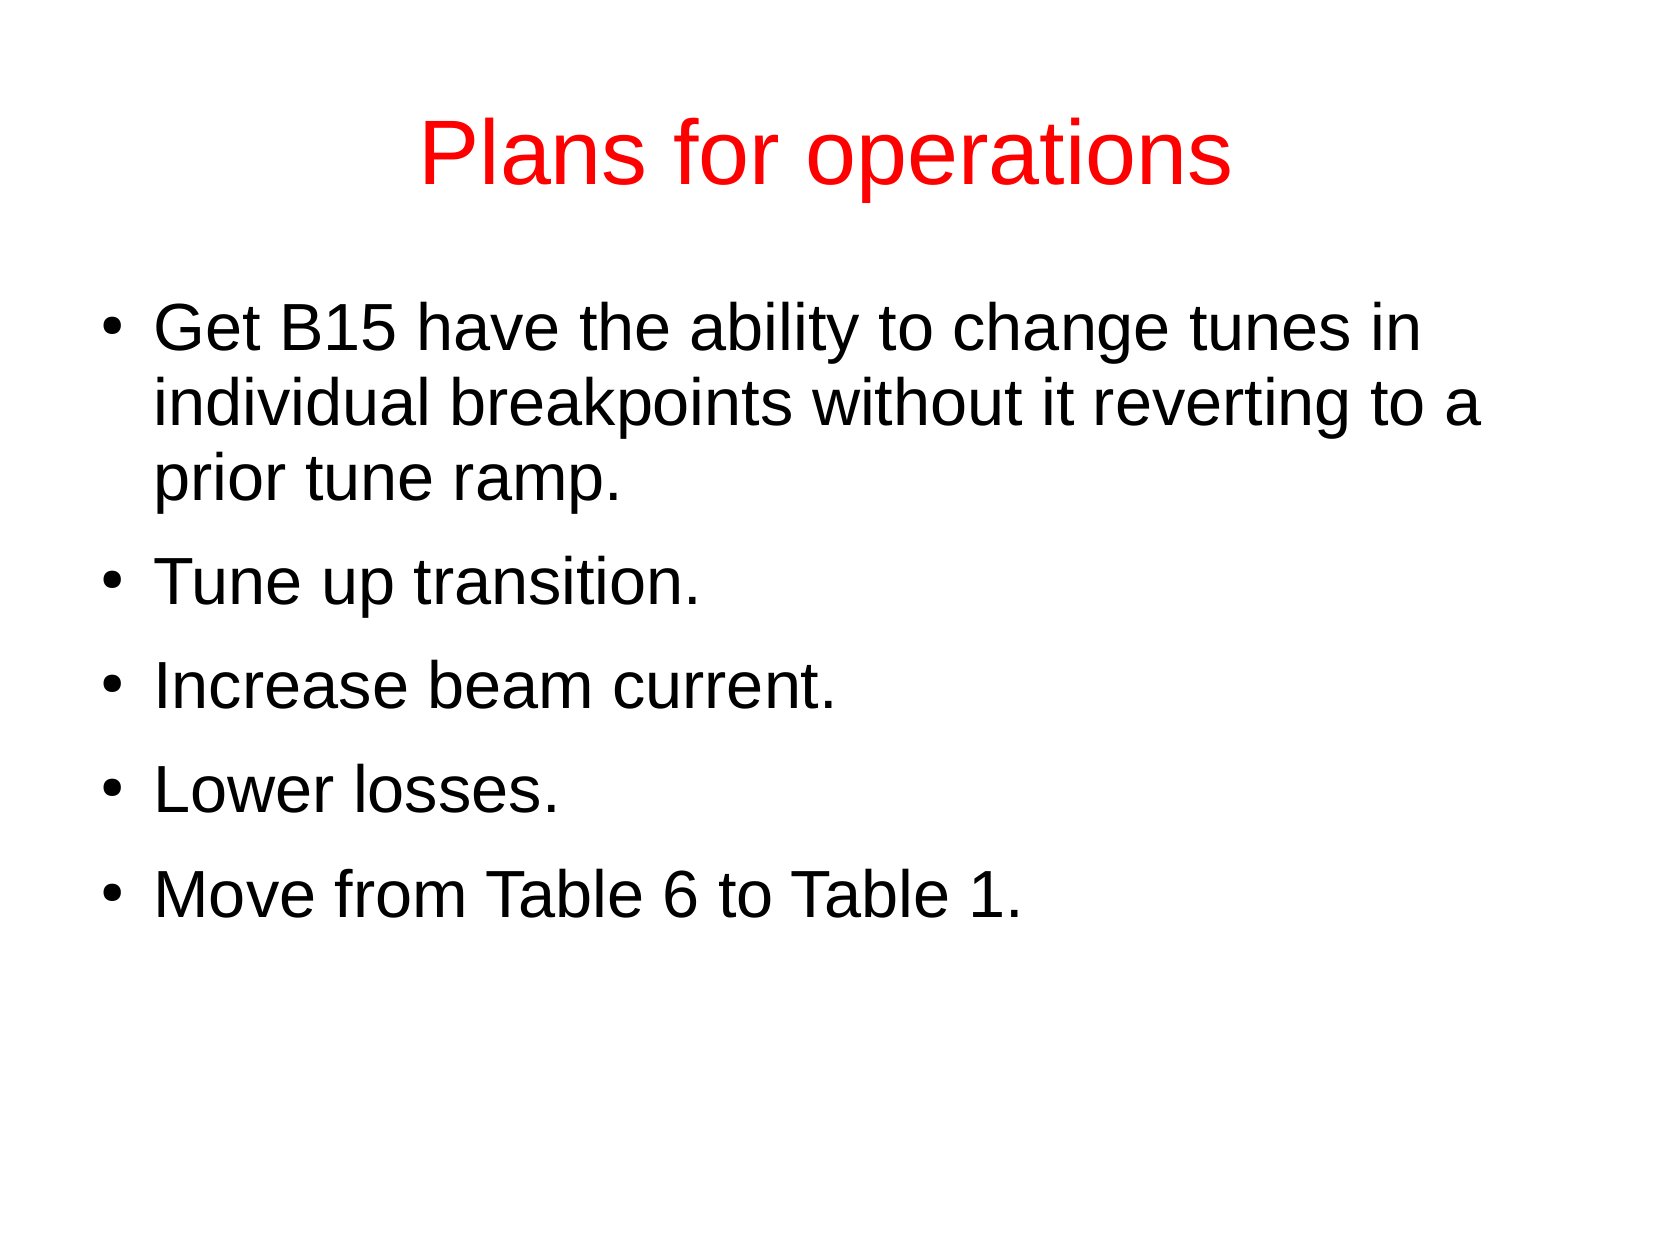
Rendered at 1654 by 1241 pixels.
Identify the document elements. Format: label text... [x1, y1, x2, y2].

title Plans for operations [82, 49, 1571, 257]
list Get B15 have the ability to change tunes in individual breakpoints without it reverting to a prior tune ramp. Tune up transition. Increase beam current. Lower losses. Move from Table 6 to Table 1. [82, 290, 1571, 1010]
